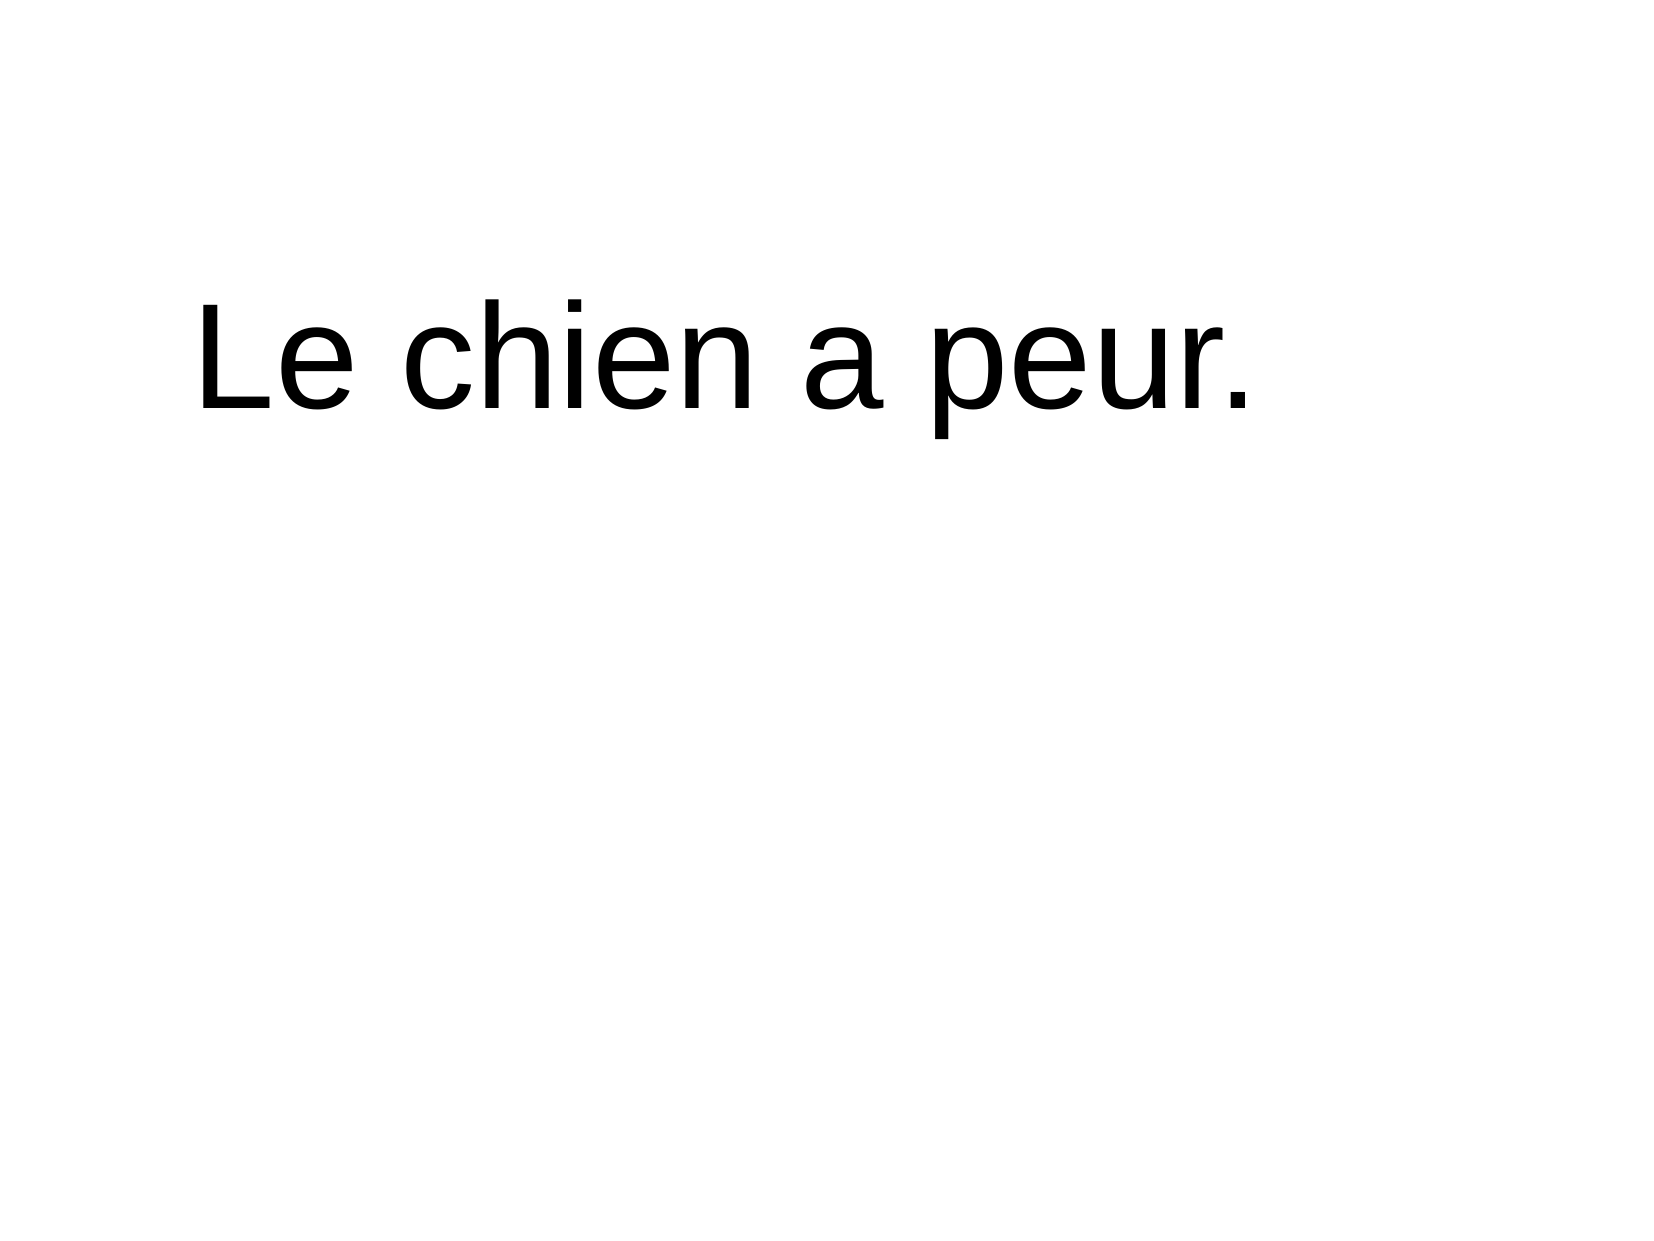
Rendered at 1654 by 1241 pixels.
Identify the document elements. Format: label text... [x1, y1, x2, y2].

text_box Le chien a peur. [177, 265, 1447, 1093]
